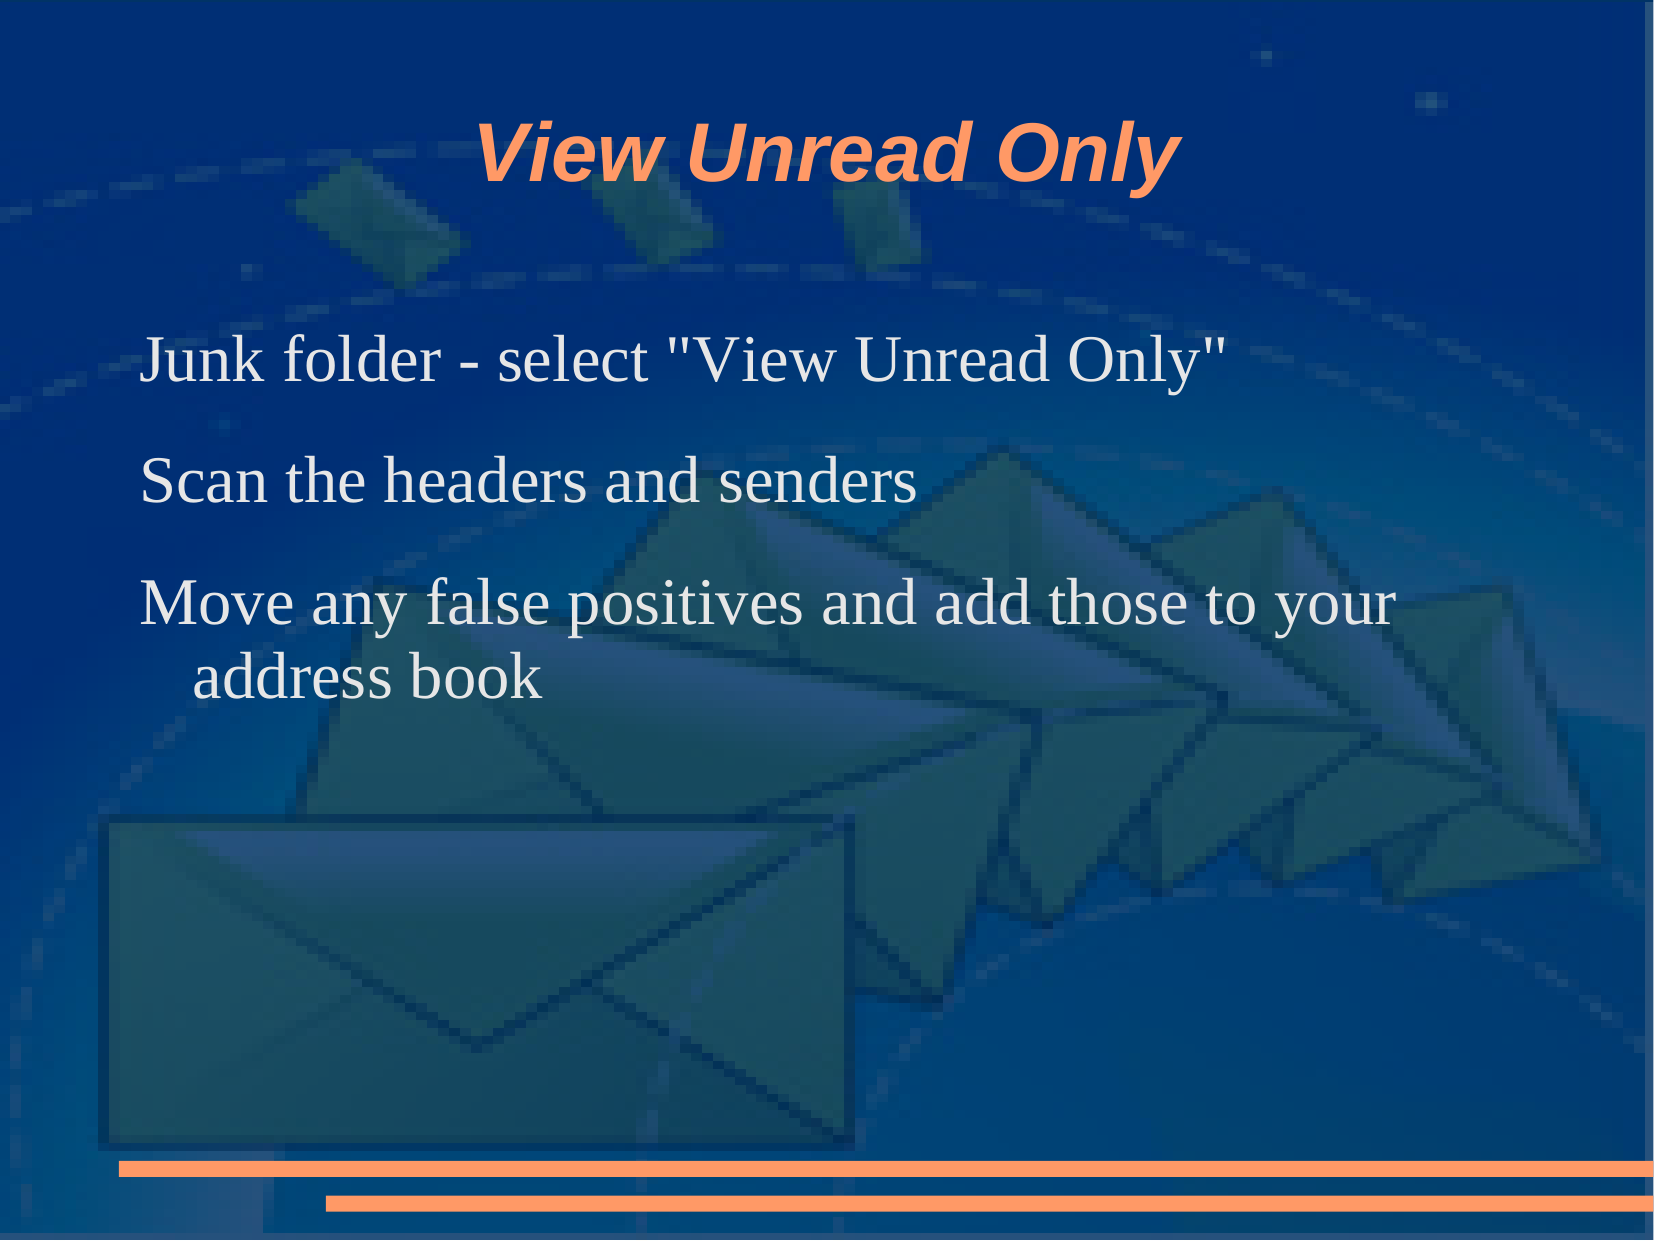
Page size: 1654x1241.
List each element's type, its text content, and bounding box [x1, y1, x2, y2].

title View Unread Only [82, 49, 1571, 257]
list Junk folder - select "View Unread Only" Scan the headers and senders Move any false positives and add those to your address book [121, 322, 1561, 1133]
